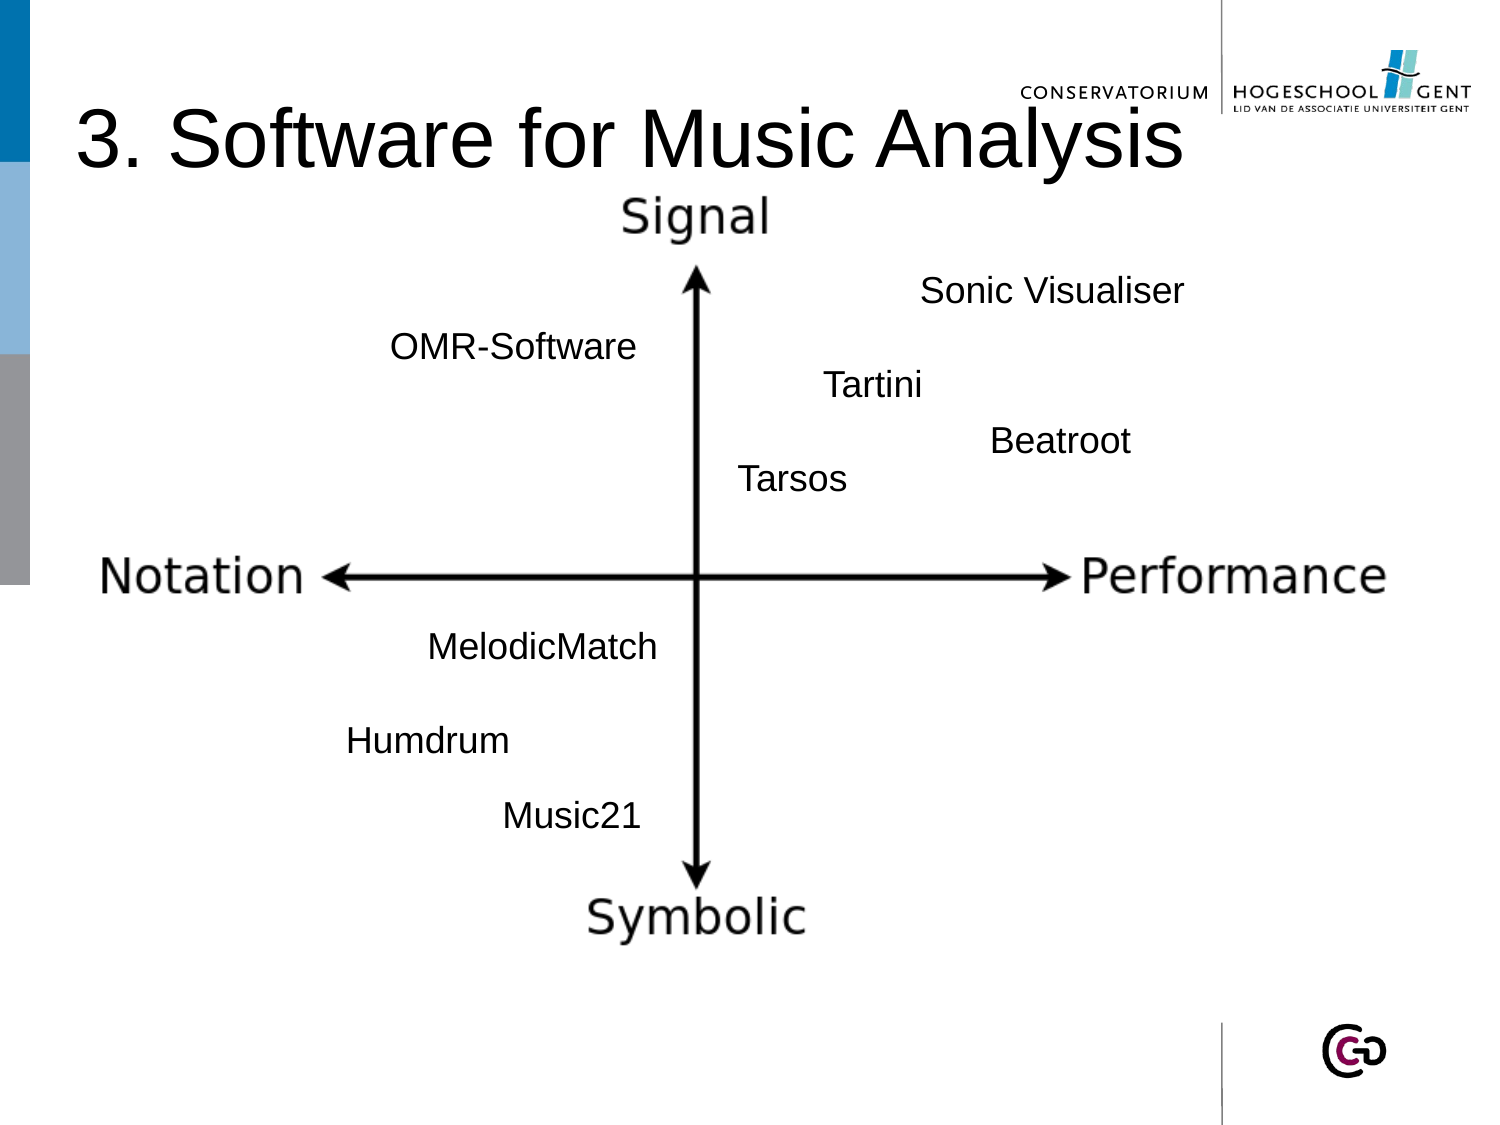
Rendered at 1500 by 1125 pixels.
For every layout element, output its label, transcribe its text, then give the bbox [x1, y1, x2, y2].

picture [98, 187, 1388, 947]
title 3. Software for Music Analysis [75, 52, 1425, 226]
picture [0, 162, 30, 585]
picture [1298, 1011, 1410, 1090]
picture [1403, 50, 1471, 112]
